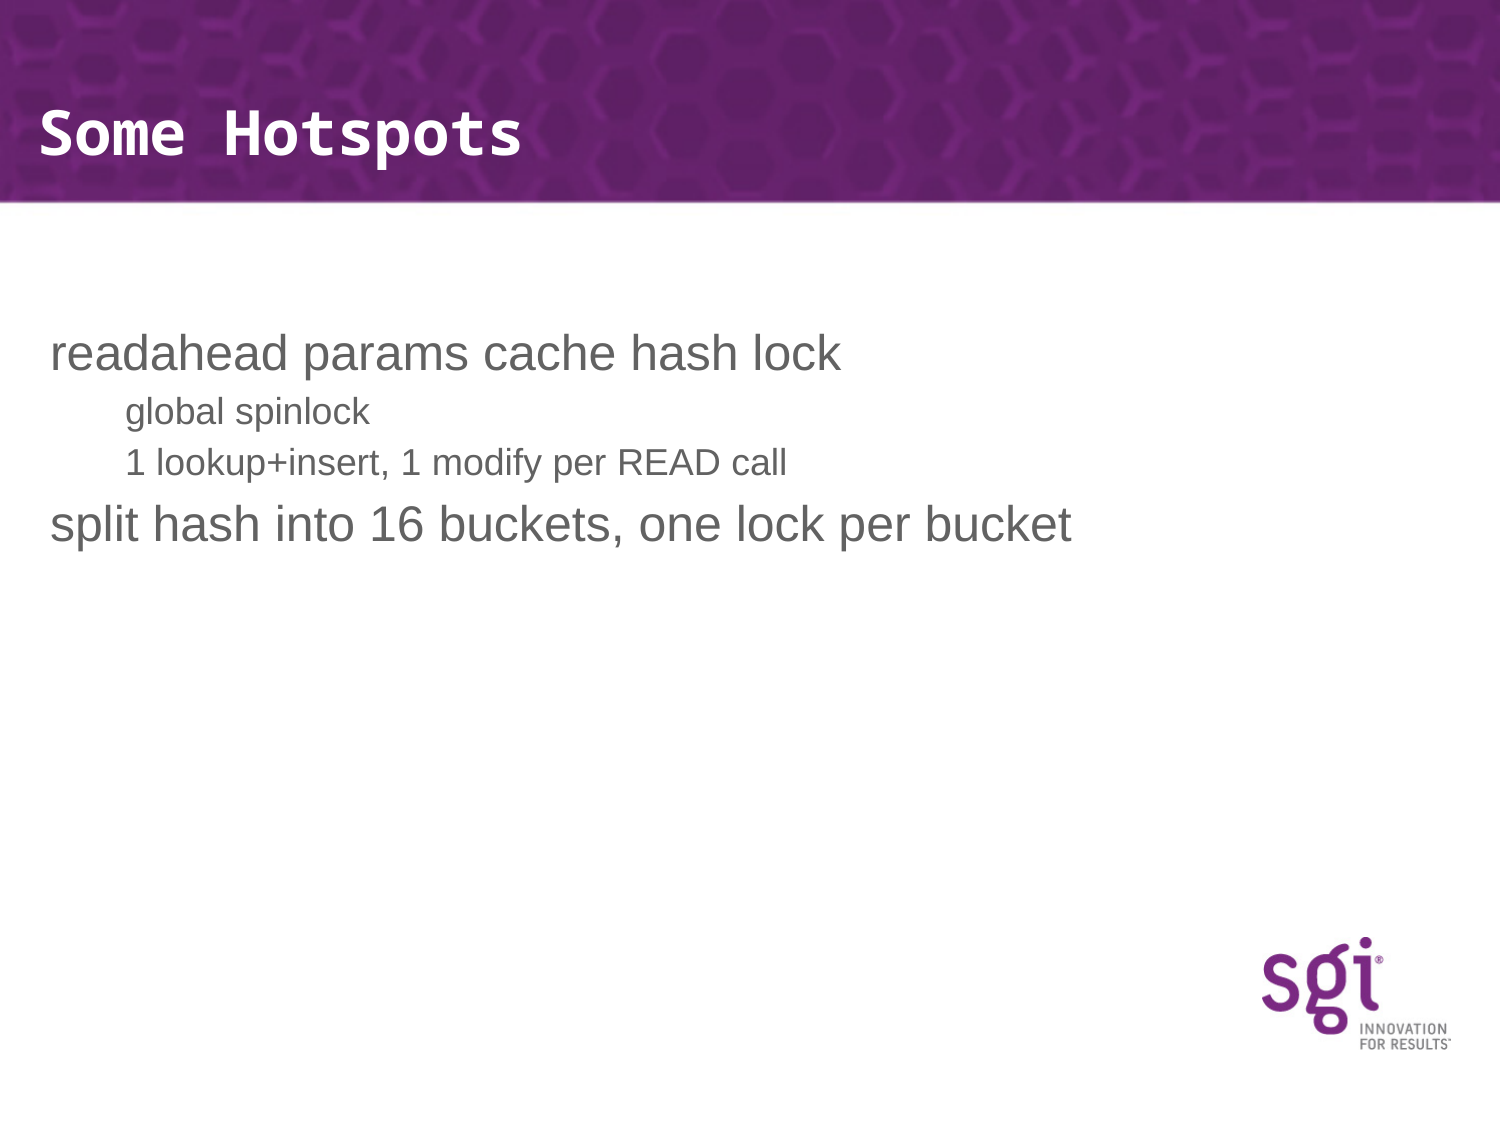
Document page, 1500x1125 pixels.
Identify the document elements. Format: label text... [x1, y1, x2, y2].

title Some Hotspots [37, 37, 1313, 226]
list readahead params cache hash lock global spinlock 1 lookup+insert, 1 modify per READ call split hash into 16 buckets, one lock per bucket [50, 324, 1326, 848]
picture [0, 0, 1500, 1050]
